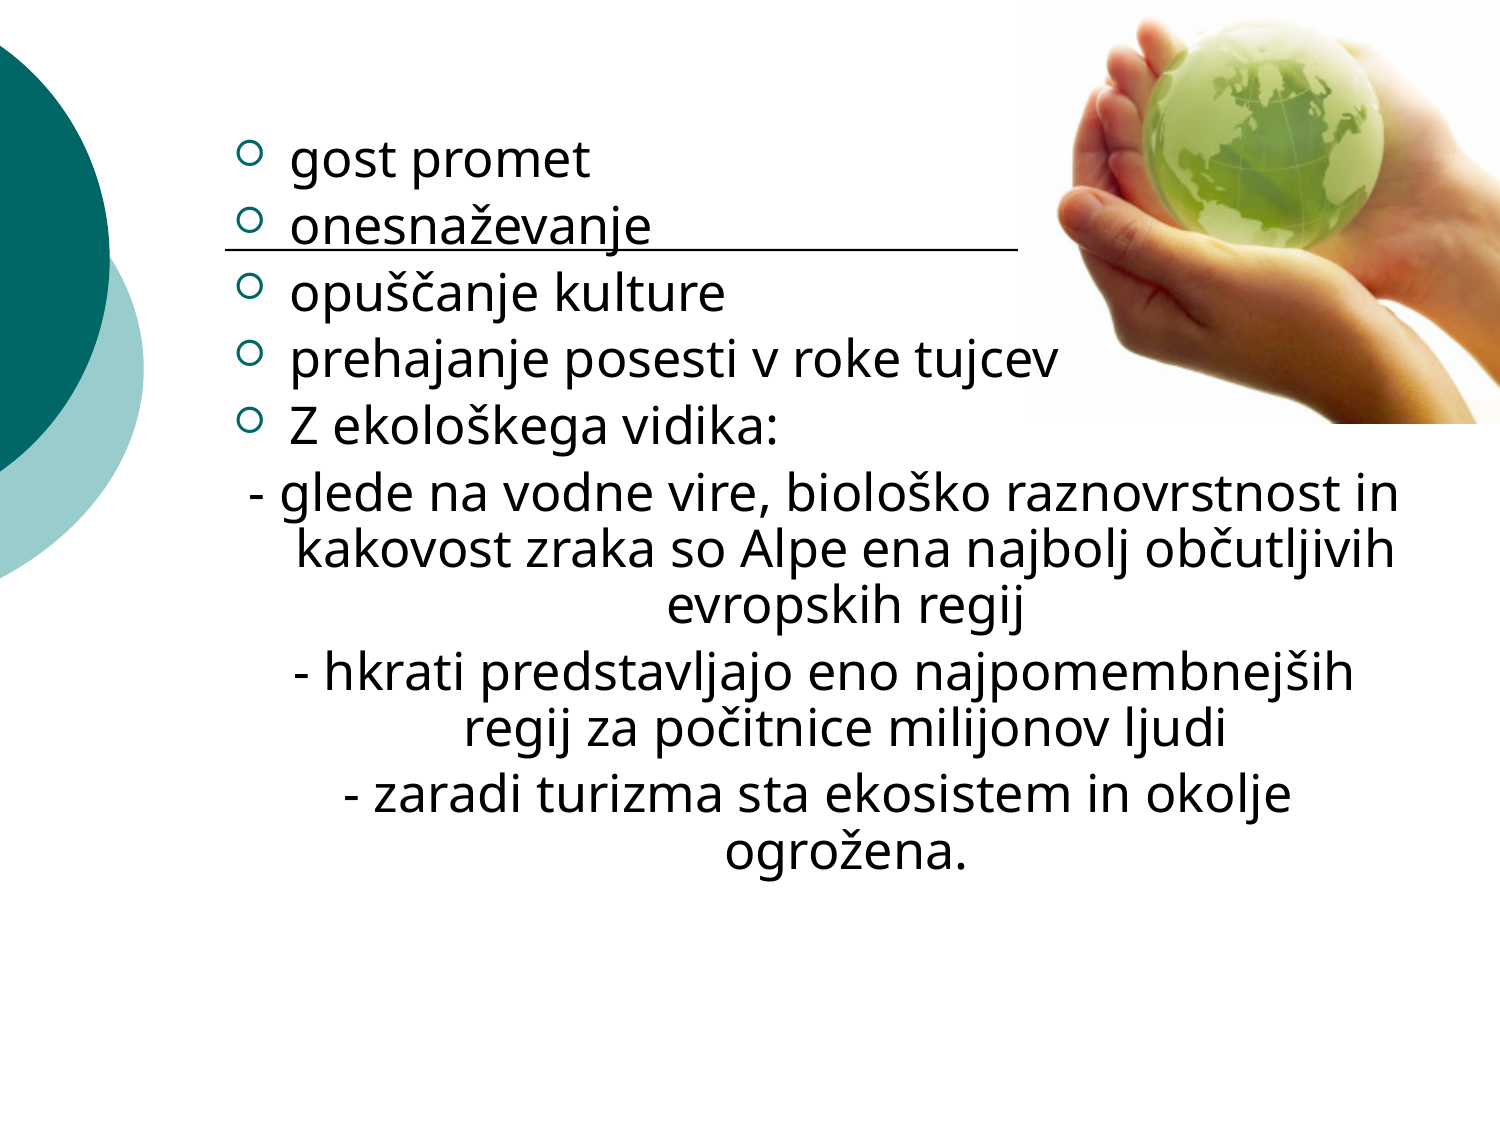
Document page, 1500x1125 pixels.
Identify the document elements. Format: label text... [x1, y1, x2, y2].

picture [1018, 0, 1500, 424]
list gost promet onesnaževanje opuščanje kulture prehajanje posesti v roke tujcev Z ekološkega vidika: - glede na vodne vire, biološko raznovrstnost in kakovost zraka so Alpe ena najbolj občutljivih evropskih regij - hkrati predstavljajo eno najpomembnejših regij za počitnice milijonov ljudi - zaradi turizma sta ekosistem in okolje ogrožena. [218, 125, 1419, 1011]
